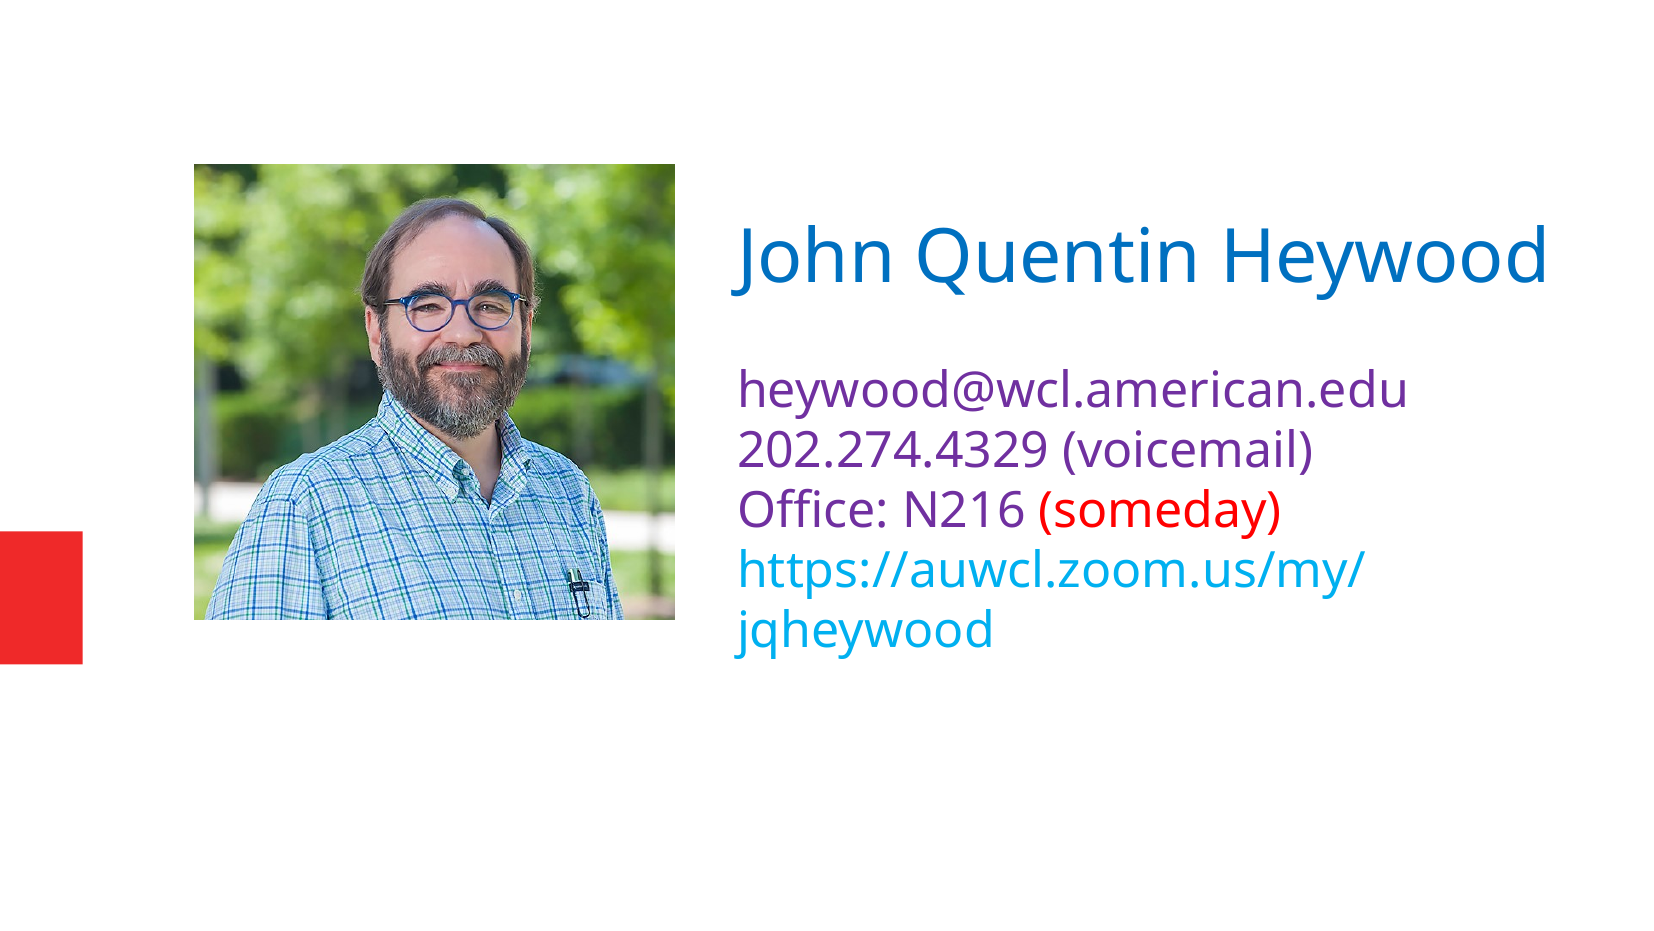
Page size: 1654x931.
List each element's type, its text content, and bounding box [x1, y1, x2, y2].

text_box John Quentin Heywood heywood@wcl.american.edu 202.274.4329 (voicemail) Office: N216 (someday) https://auwcl.zoom.us/my/jqheywood [722, 199, 1616, 725]
picture [194, 164, 675, 620]
